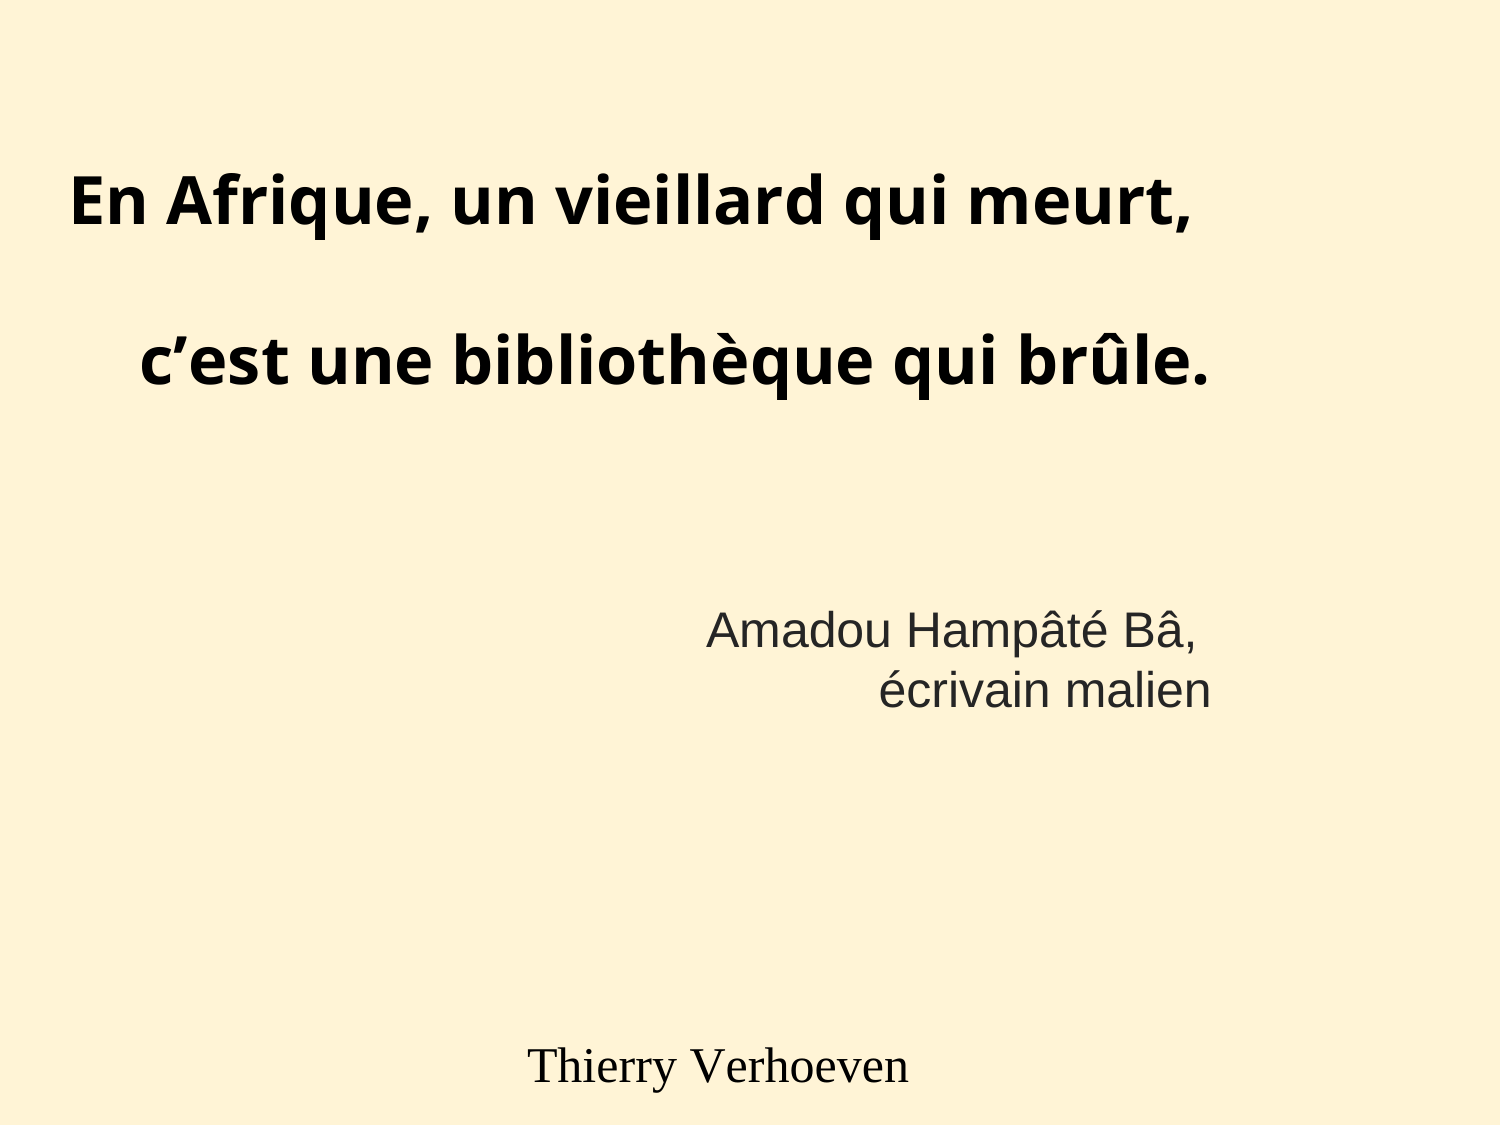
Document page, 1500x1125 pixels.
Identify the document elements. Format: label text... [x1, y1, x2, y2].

text_box En Afrique, un vieillard qui meurt, c’est une bibliothèque qui brûle. Amadou Hampâté Bâ, écrivain malien [53, 149, 1227, 886]
